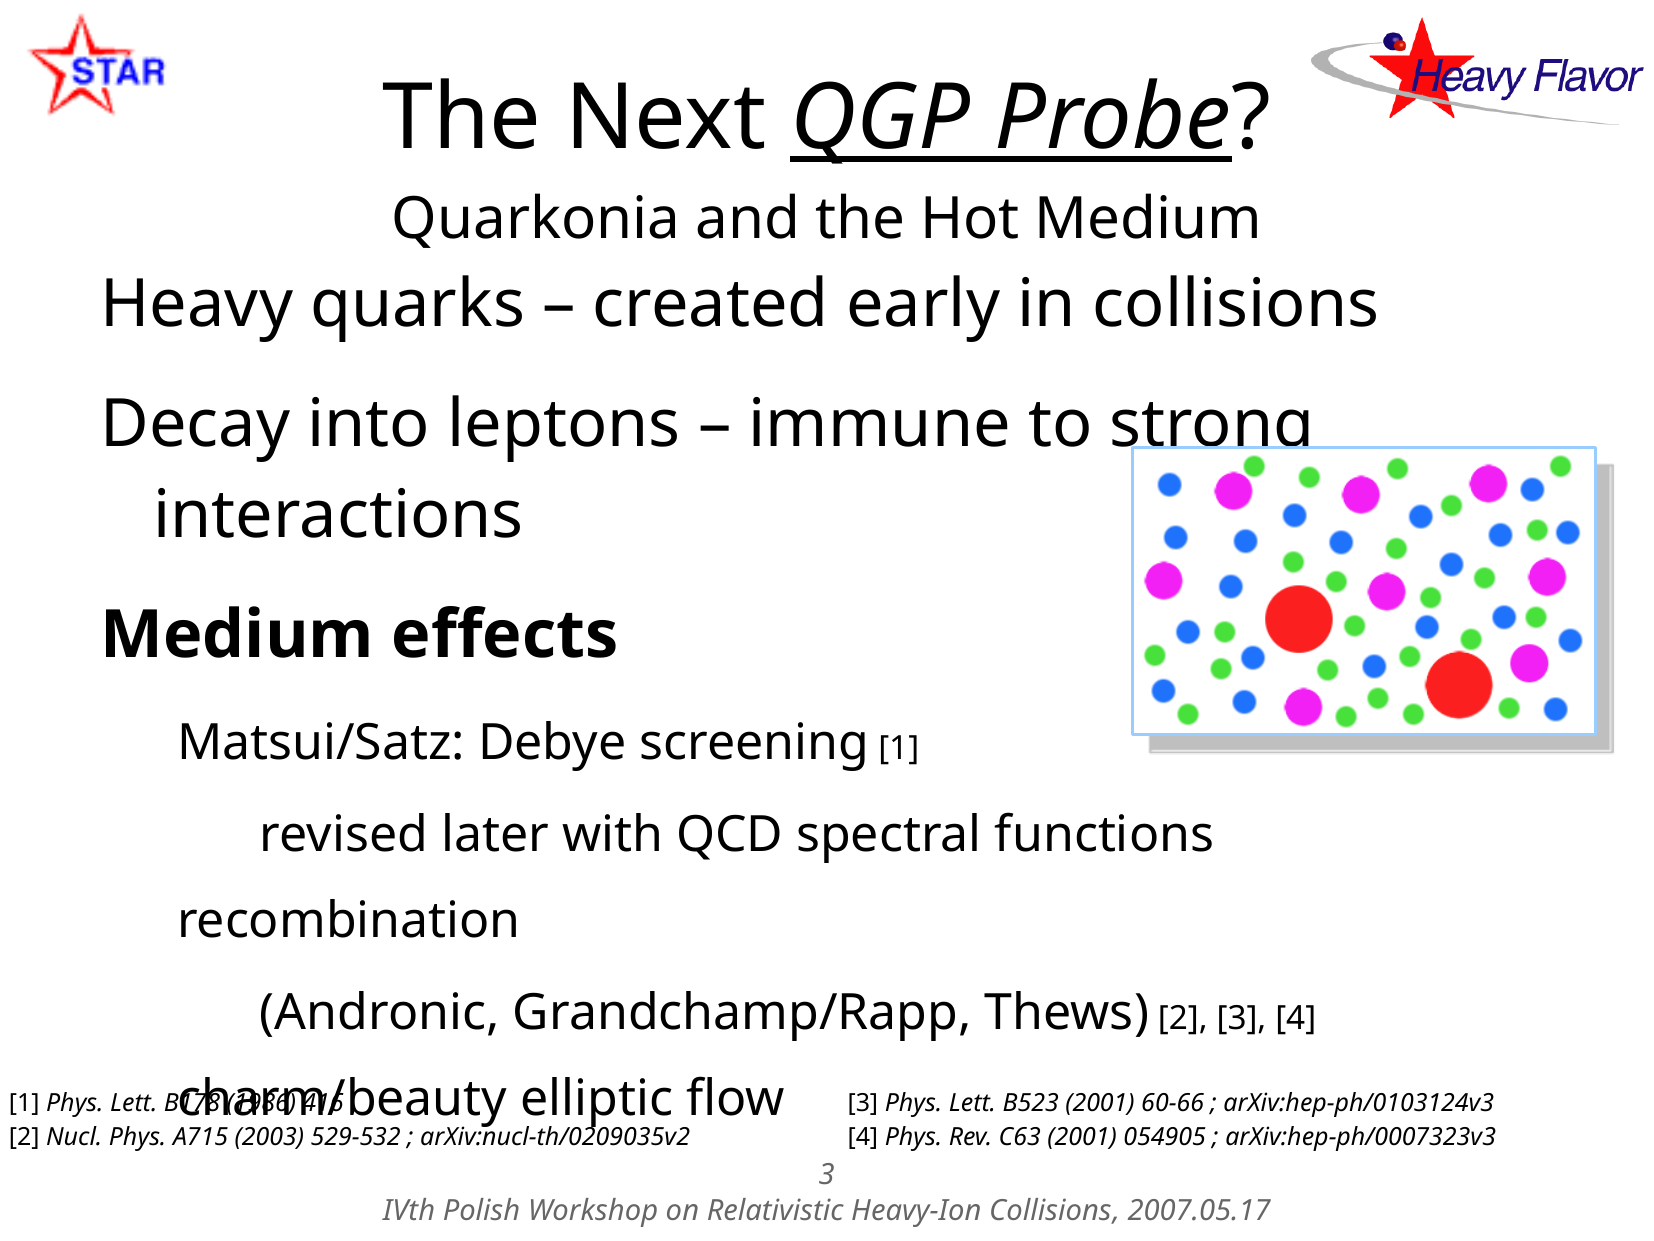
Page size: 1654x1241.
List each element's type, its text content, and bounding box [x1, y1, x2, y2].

picture [1311, 17, 1651, 125]
picture [1133, 448, 1595, 734]
text_box [3] Phys. Lett. B523 (2001) 60-66 ; arXiv:hep-ph/0103124v3 [4] Phys. Rev. C63 (2001) 054905 ; arXiv:hep-ph/0007323v3 [832, 1077, 1654, 1185]
list Heavy quarks – created early in collisions Decay into leptons – immune to strong interactions Medium effects Matsui/Satz: Debye screening [1] revised later with QCD spectral functions recombination (Andronic, Grandchamp/Rapp, Thews) [2], [3], [4] charm/beauty elliptic flow [82, 254, 1571, 1055]
text_box [1] Phys. Lett. B178 (1986) 416 [2] Nucl. Phys. A715 (2003) 529-532 ; arXiv:nucl-th/0209035v2 [0, 1077, 832, 1185]
title The Next QGP Probe? Quarkonia and the Hot Medium [82, 56, 1571, 250]
picture [5, 0, 195, 142]
